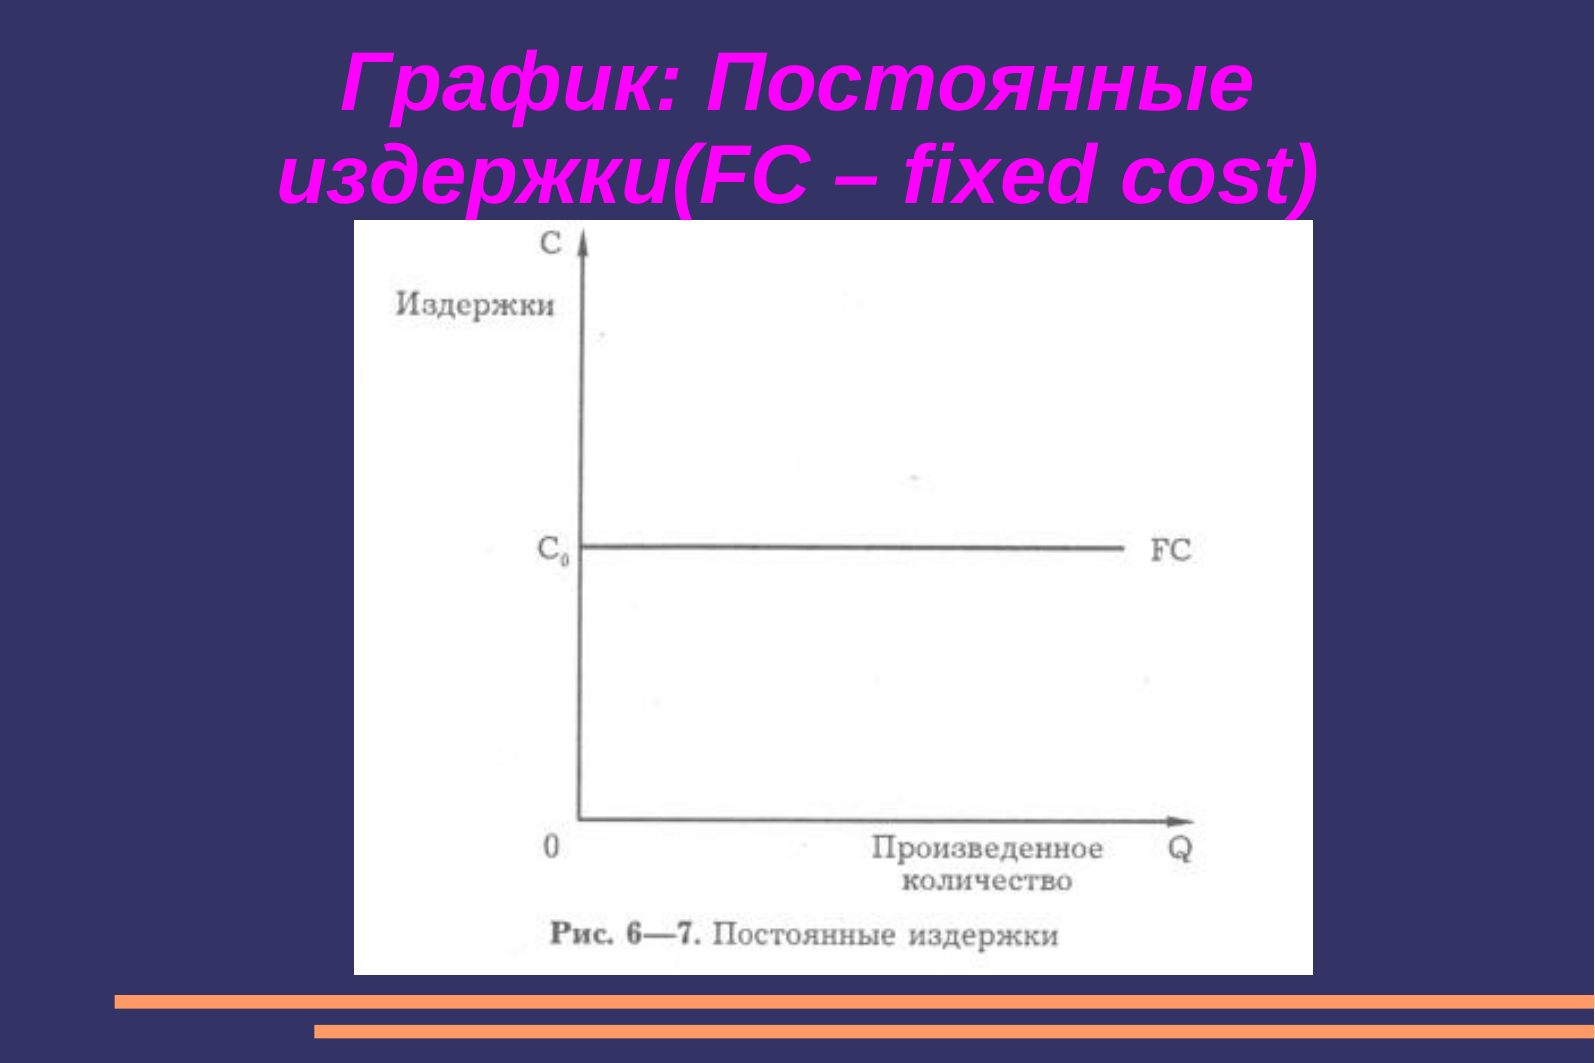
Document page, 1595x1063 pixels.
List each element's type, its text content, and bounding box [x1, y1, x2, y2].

title График: Постоянные издержки(FC – fixed cost) [117, 35, 1479, 222]
picture [354, 220, 1313, 975]
